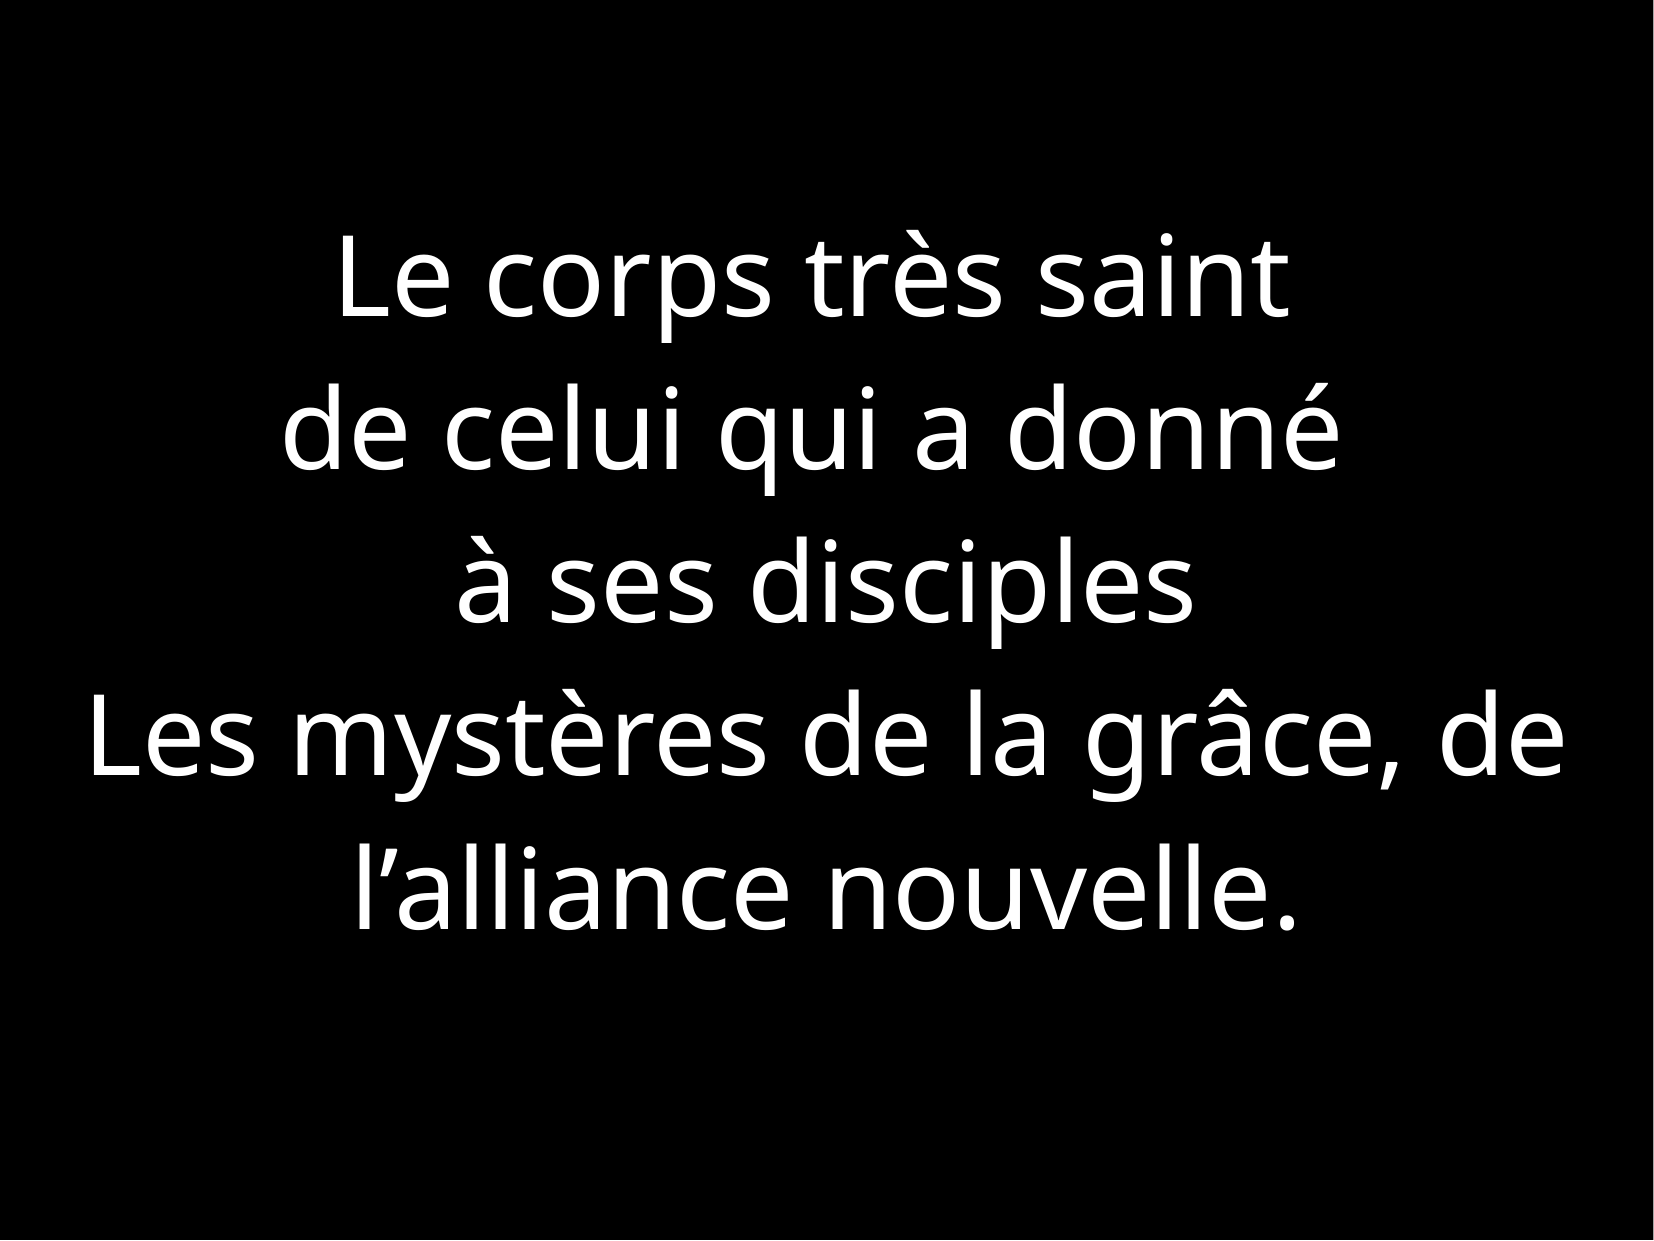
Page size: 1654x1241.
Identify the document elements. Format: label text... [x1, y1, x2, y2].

subtitle Le corps très saint de celui qui a donné à ses disciples Les mystères de la grâce, de l’alliance nouvelle. [82, 49, 1571, 1109]
